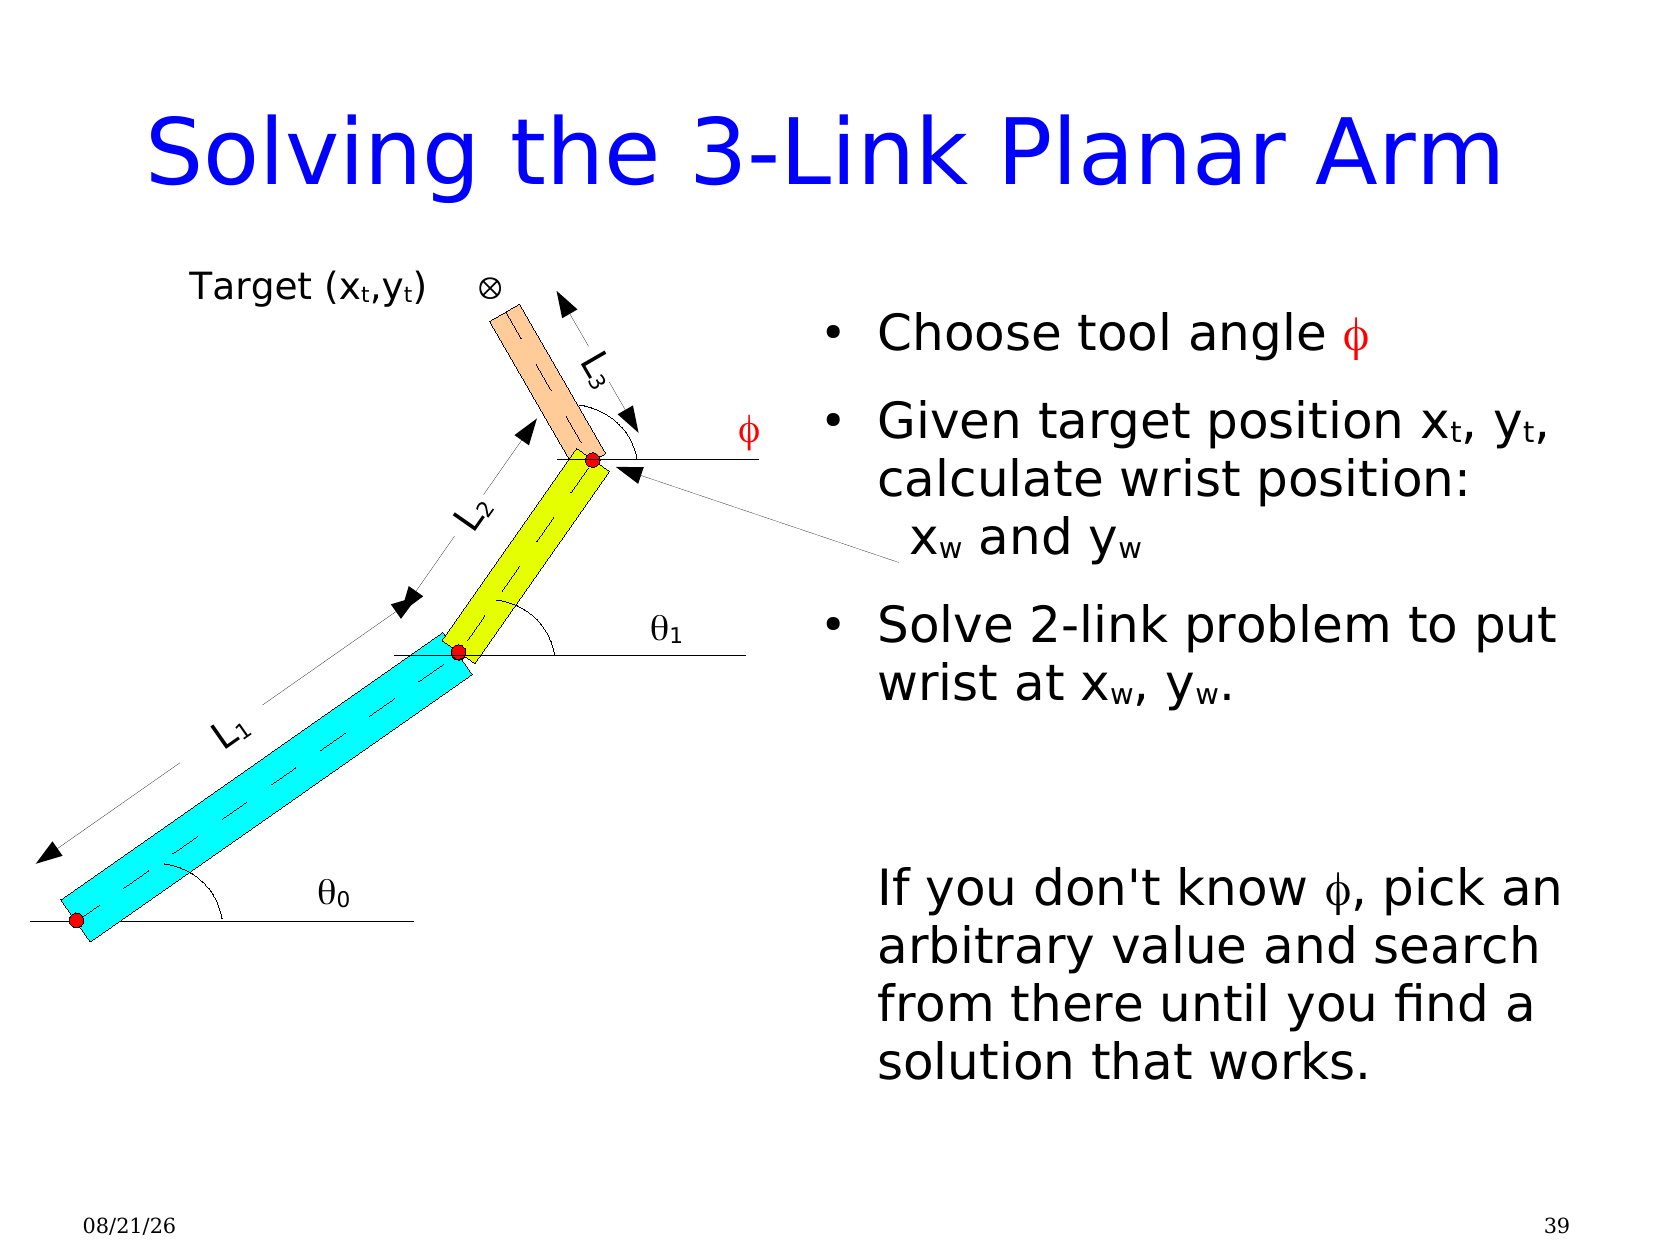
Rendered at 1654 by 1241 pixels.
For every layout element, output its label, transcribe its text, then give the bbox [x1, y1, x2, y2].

list Choose tool angle  Given target position xt, yt, calculate wrist position: xw and yw Solve 2-link problem to put wrist at xw, yw. If you don't know f, pick an arbitrary value and search from there until you find a solution that works. [806, 304, 1593, 1154]
title Solving the 3-Link Planar Arm [82, 49, 1571, 257]
text_box L2 [430, 456, 534, 563]
text_box L1 [186, 679, 294, 783]
text_box [410, 460, 610, 655]
text_box Target (xt,yt)  [136, 257, 520, 331]
text_box [495, 304, 606, 459]
text_box [60, 656, 481, 942]
text_box L3 [547, 327, 647, 429]
